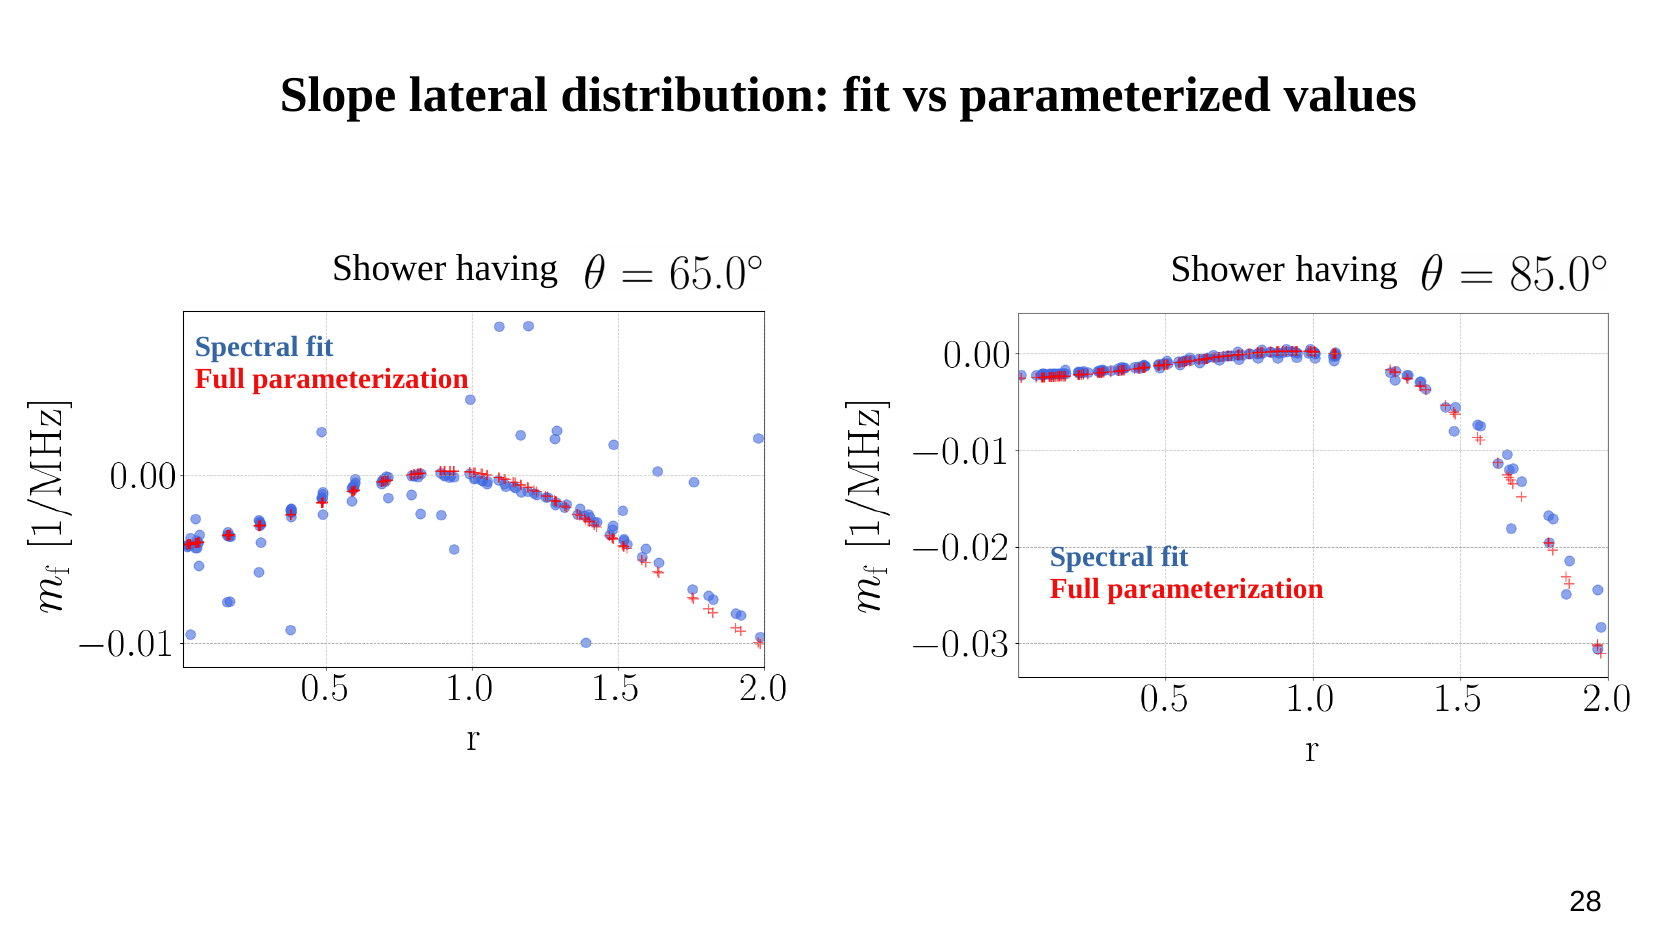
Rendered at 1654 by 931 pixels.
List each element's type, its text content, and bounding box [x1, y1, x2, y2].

picture [904, 250, 1647, 764]
picture [827, 369, 895, 655]
text_box Spectral fit Full parameterization [1035, 533, 1516, 646]
text_box Slope lateral distribution: fit vs parameterized values [265, 60, 1486, 186]
text_box Shower having [317, 240, 574, 297]
text_box Spectral fit Full parameterization [180, 323, 661, 436]
text_box Shower having [1155, 240, 1413, 297]
text_box <number> [1554, 877, 1654, 927]
picture [9, 244, 796, 752]
